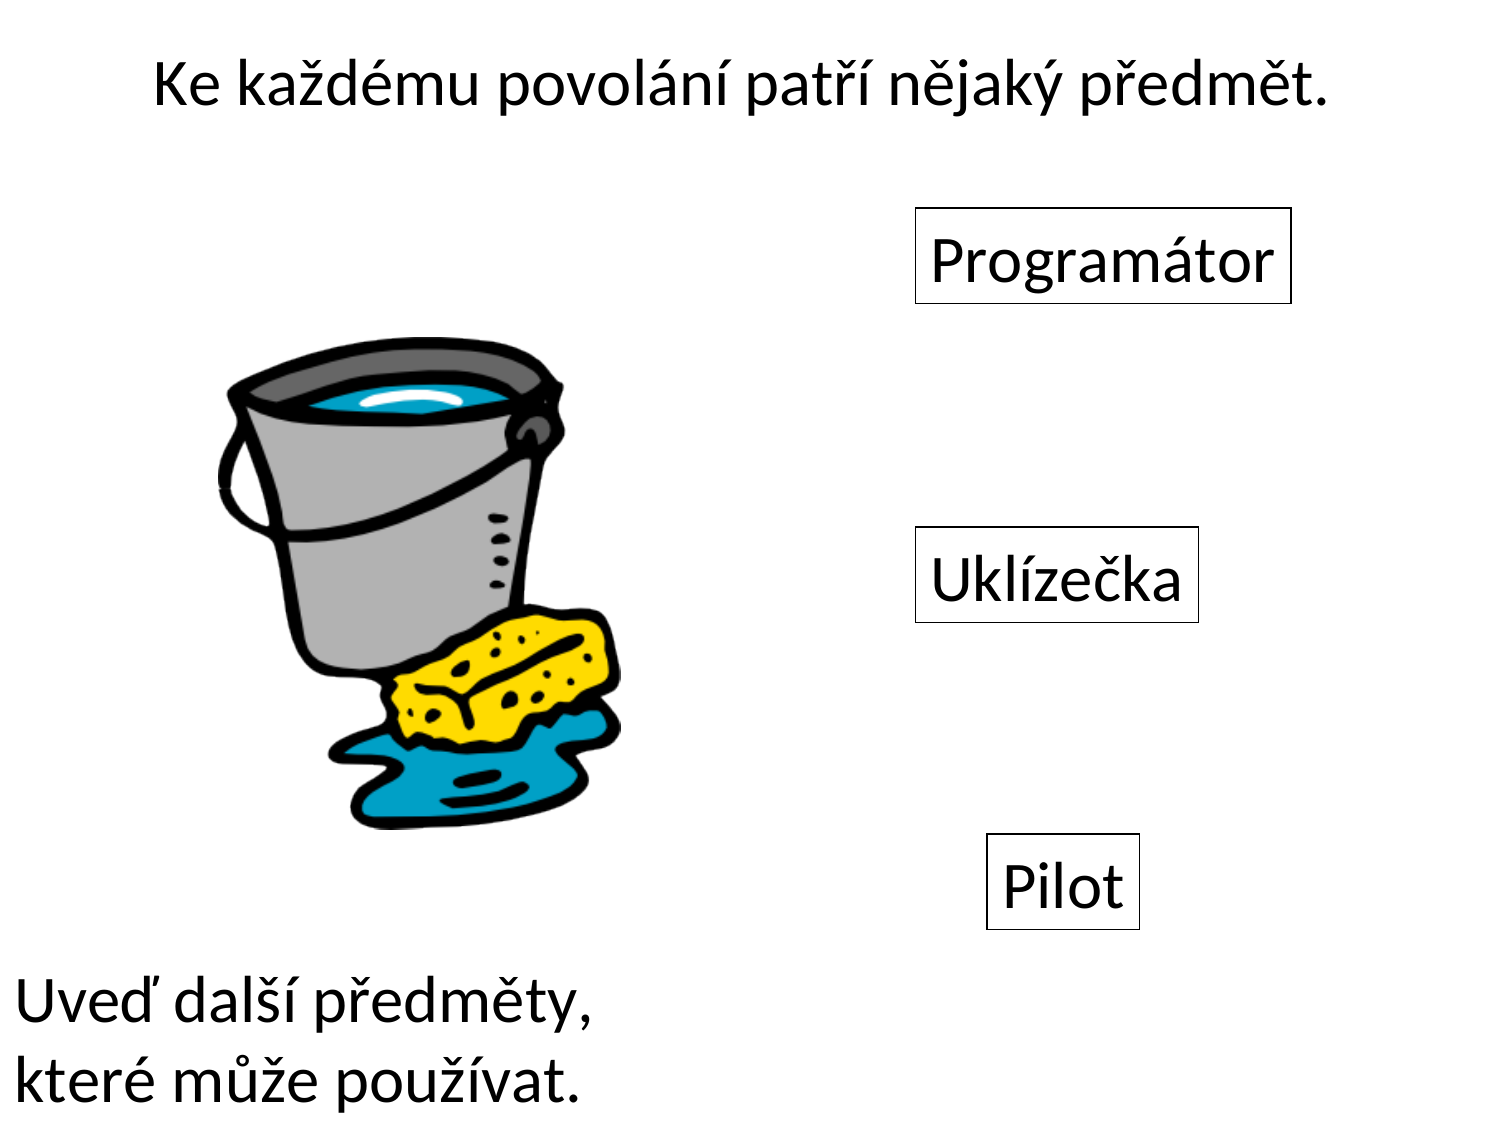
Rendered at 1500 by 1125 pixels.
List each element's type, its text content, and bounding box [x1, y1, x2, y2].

text_box Ke každému povolání patří nějaký předmět. [139, 30, 1347, 127]
picture [218, 337, 621, 830]
text_box Pilot [987, 834, 1140, 930]
text_box Programátor [915, 207, 1291, 304]
text_box Uklízečka [915, 527, 1199, 623]
text_box Uveď další předměty, které může používat. [0, 948, 610, 1124]
